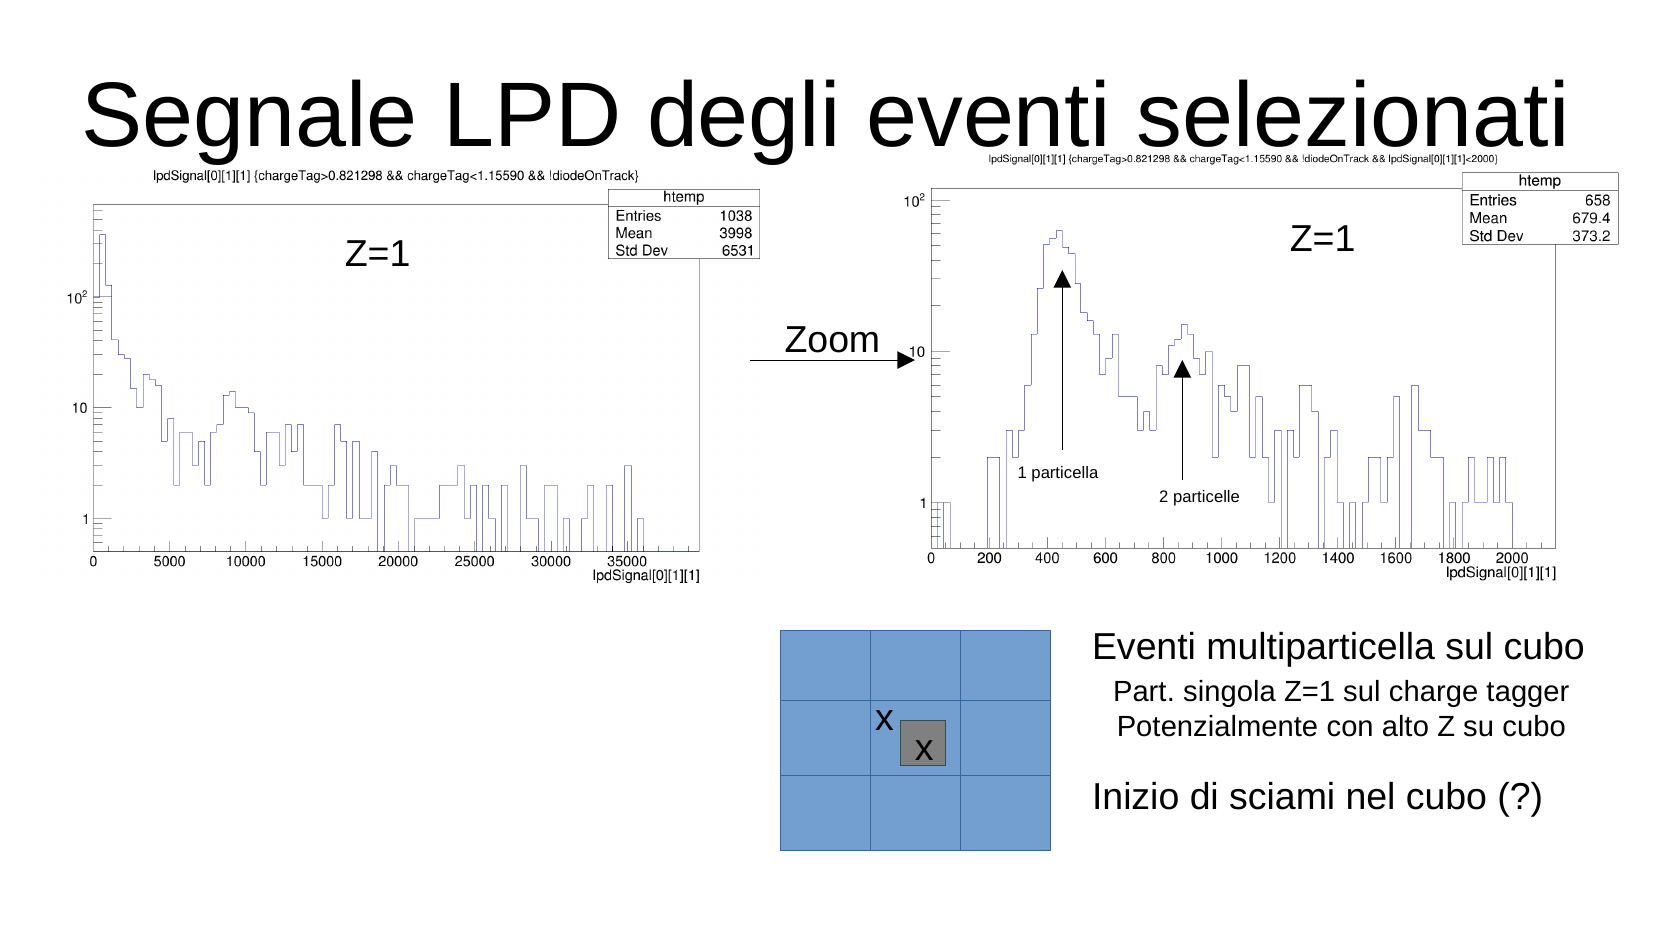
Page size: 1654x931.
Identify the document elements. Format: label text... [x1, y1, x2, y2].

text_box 1 particella [1002, 455, 1123, 528]
text_box Eventi multiparticella sul cubo Part. singola Z=1 sul charge tagger Potenzialmente con alto Z su cubo Inizio di sciami nel cubo (?) [1077, 618, 1654, 909]
text_box x [900, 719, 931, 776]
picture [24, 164, 766, 586]
text_box x [860, 689, 891, 747]
title Segnale LPD degli eventi selezionati [48, 12, 1605, 218]
text_box [780, 630, 1051, 851]
text_box Z=1 [1275, 210, 1561, 316]
text_box 2 particelle [1144, 479, 1265, 551]
picture [882, 149, 1621, 586]
text_box Z=1 [330, 225, 616, 331]
